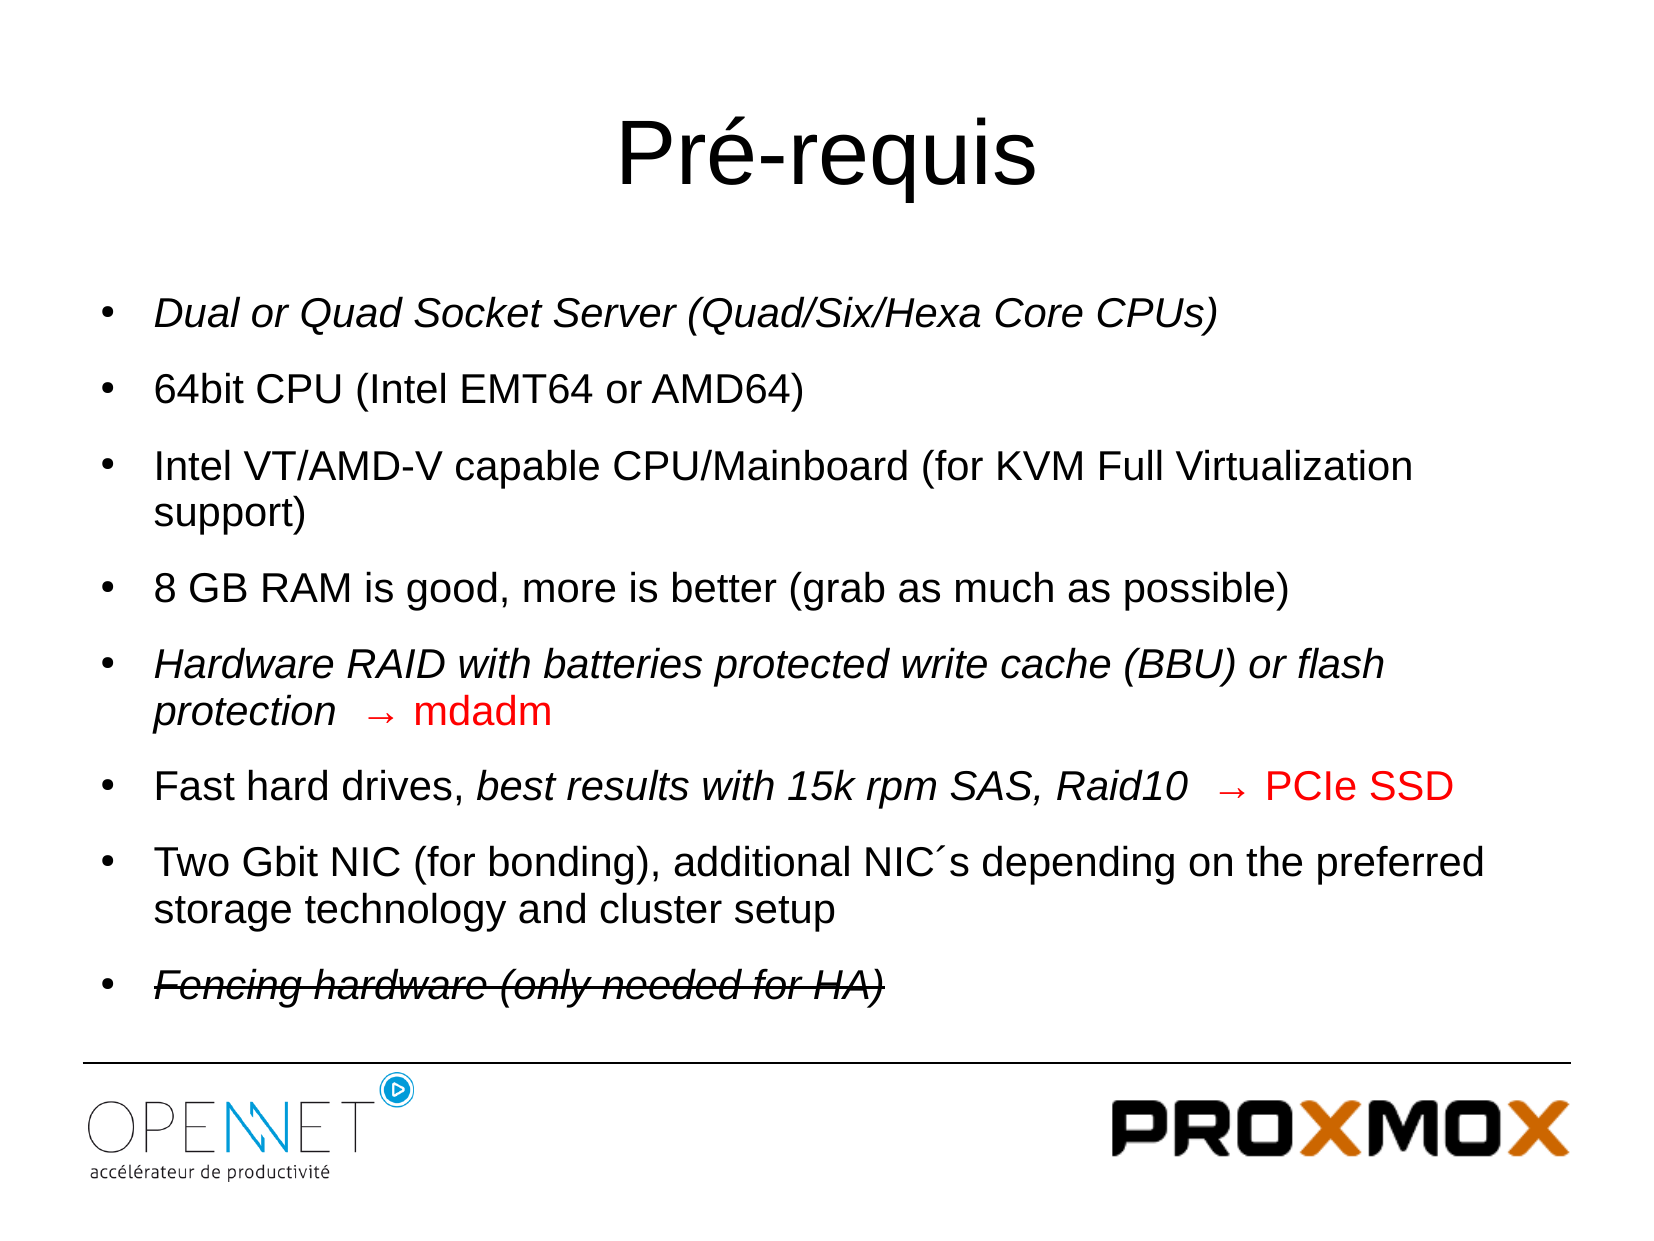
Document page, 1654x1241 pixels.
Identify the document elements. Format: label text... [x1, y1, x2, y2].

picture [1111, 1099, 1571, 1158]
title Pré-requis [82, 49, 1571, 257]
picture [88, 1072, 414, 1182]
list Dual or Quad Socket Server (Quad/Six/Hexa Core CPUs) 64bit CPU (Intel EMT64 or AMD64) Intel VT/AMD-V capable CPU/Mainboard (for KVM Full Virtualization support) 8 GB RAM is good, more is better (grab as much as possible) Hardware RAID with batteries protected write cache (BBU) or flash protection → mdadm Fast hard drives, best results with 15k rpm SAS, Raid10 → PCIe SSD Two Gbit NIC (for bonding), additional NIC´s depending on the preferred storage technology and cluster setup Fencing hardware (only needed for HA) [82, 290, 1571, 1011]
